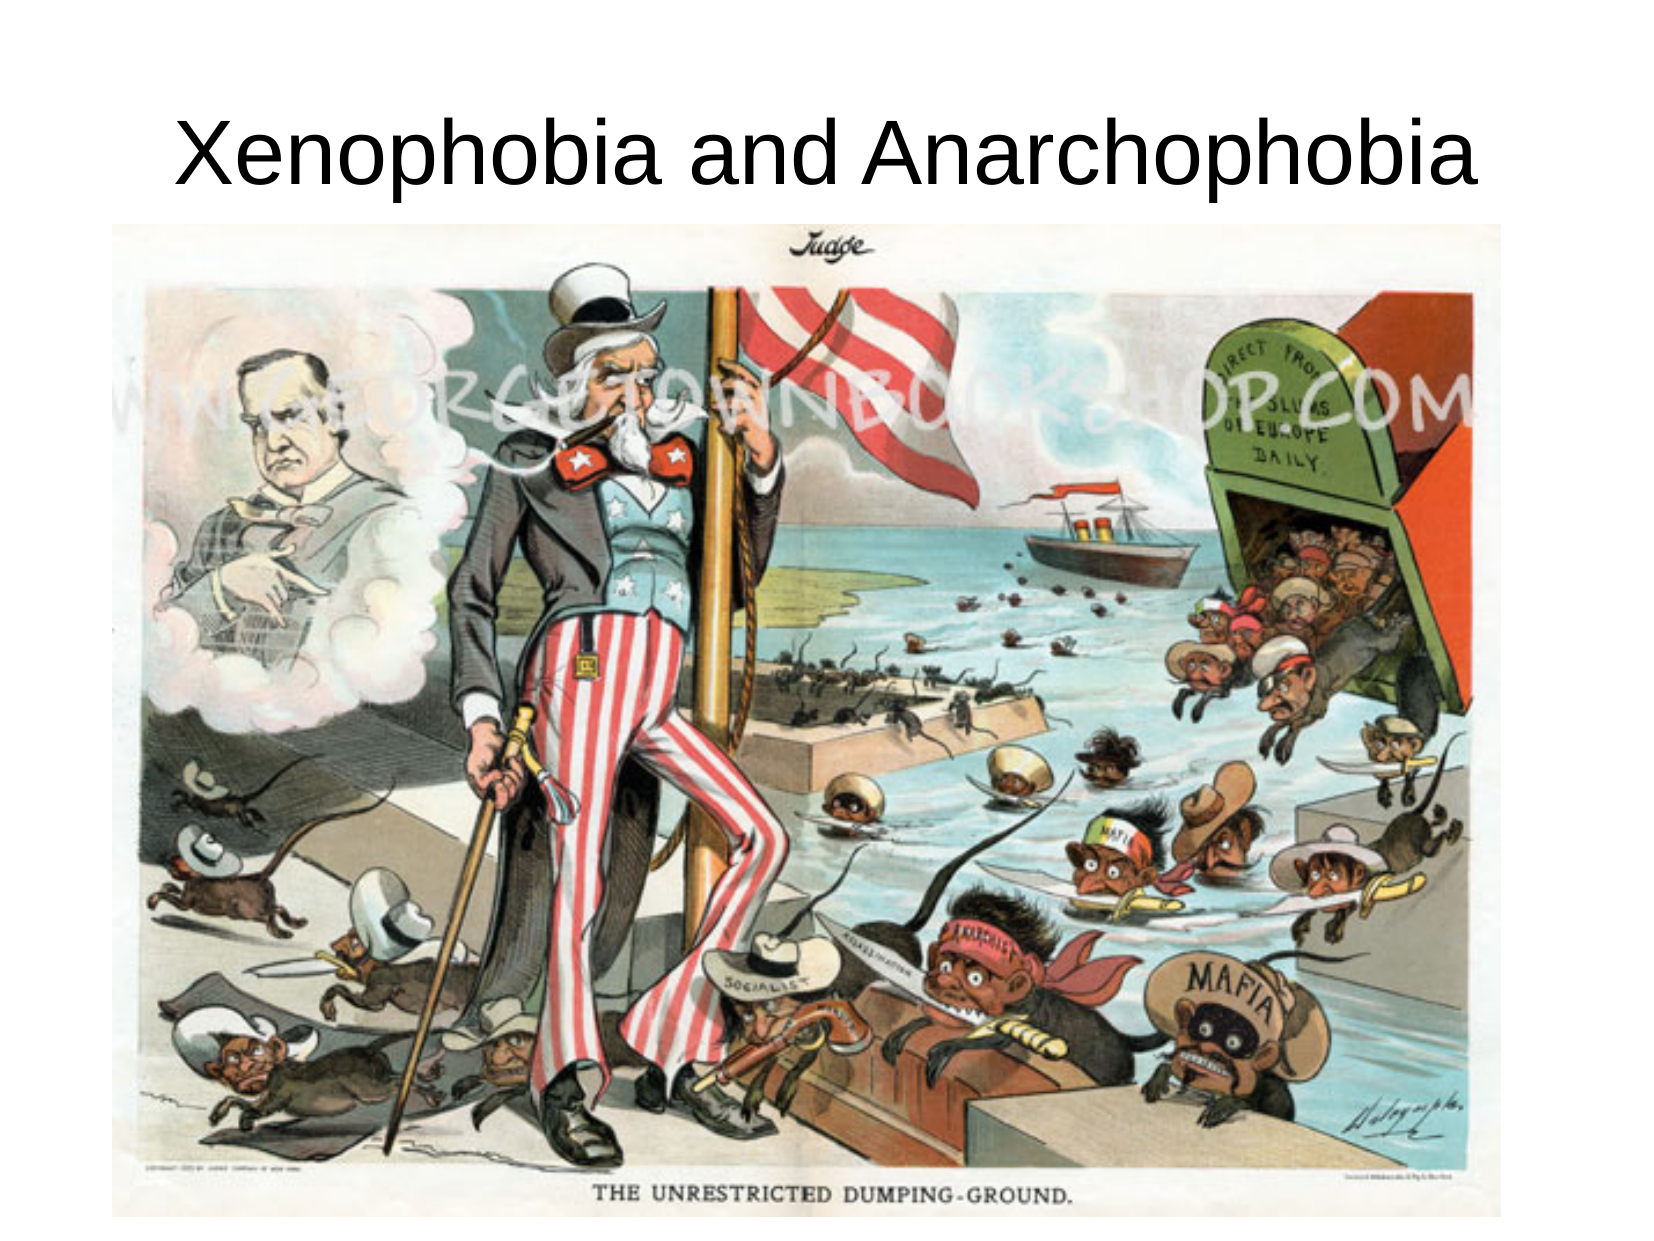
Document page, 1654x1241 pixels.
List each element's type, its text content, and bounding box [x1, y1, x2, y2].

title Xenophobia and Anarchophobia [82, 49, 1571, 257]
picture [112, 224, 1501, 1218]
